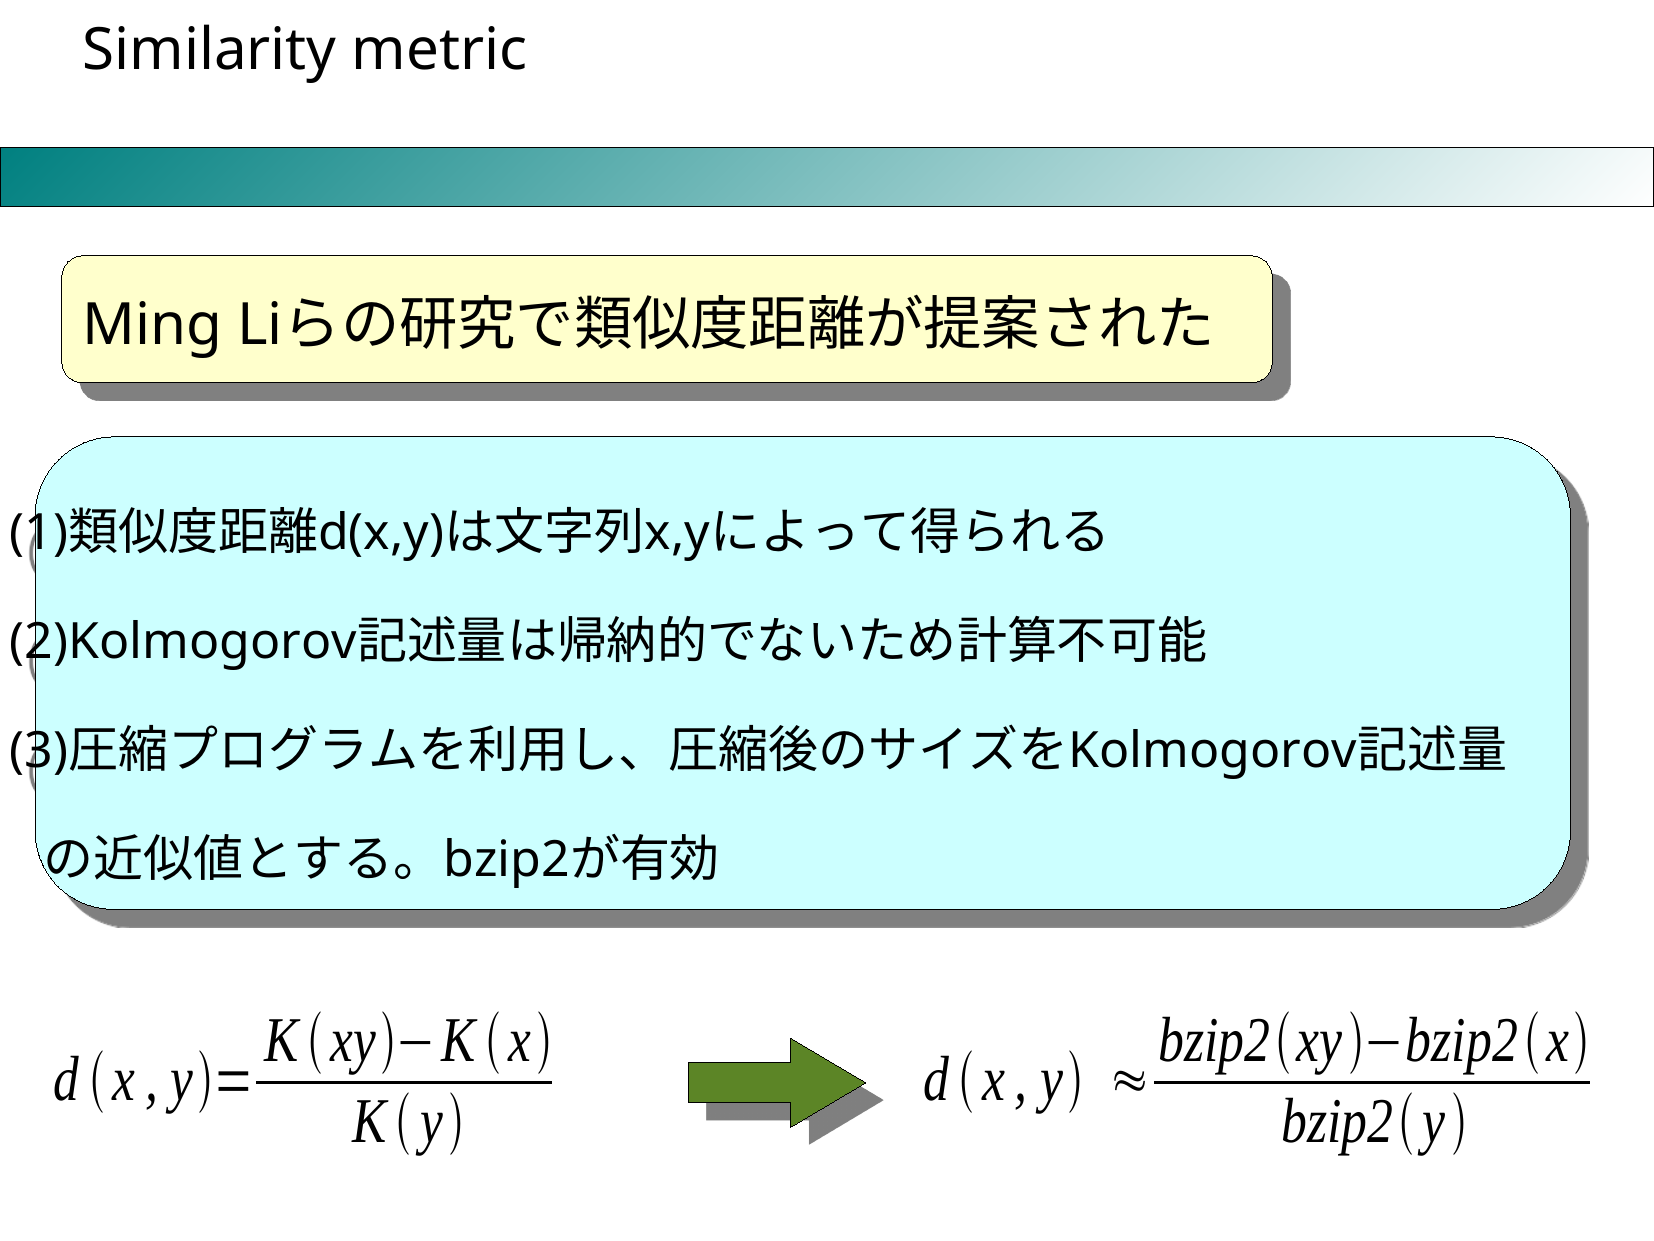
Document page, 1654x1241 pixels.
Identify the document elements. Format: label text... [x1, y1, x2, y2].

text_box [688, 1038, 866, 1128]
text_box Ming Liらの研究で類似度距離が提案された [61, 255, 1273, 383]
chart [915, 1003, 1600, 1159]
text_box (1)類似度距離d(x,y)は文字列x,yによって得られる (2)Kolmogorov記述量は帰納的でないため計算不可能 (3)圧縮プログラムを利用し、圧縮後のサイズをKolmogorov記述量 の近似値とする。bzip2が有効 [35, 436, 1571, 910]
title Similarity metric [82, 26, 1571, 171]
chart [46, 1003, 562, 1159]
